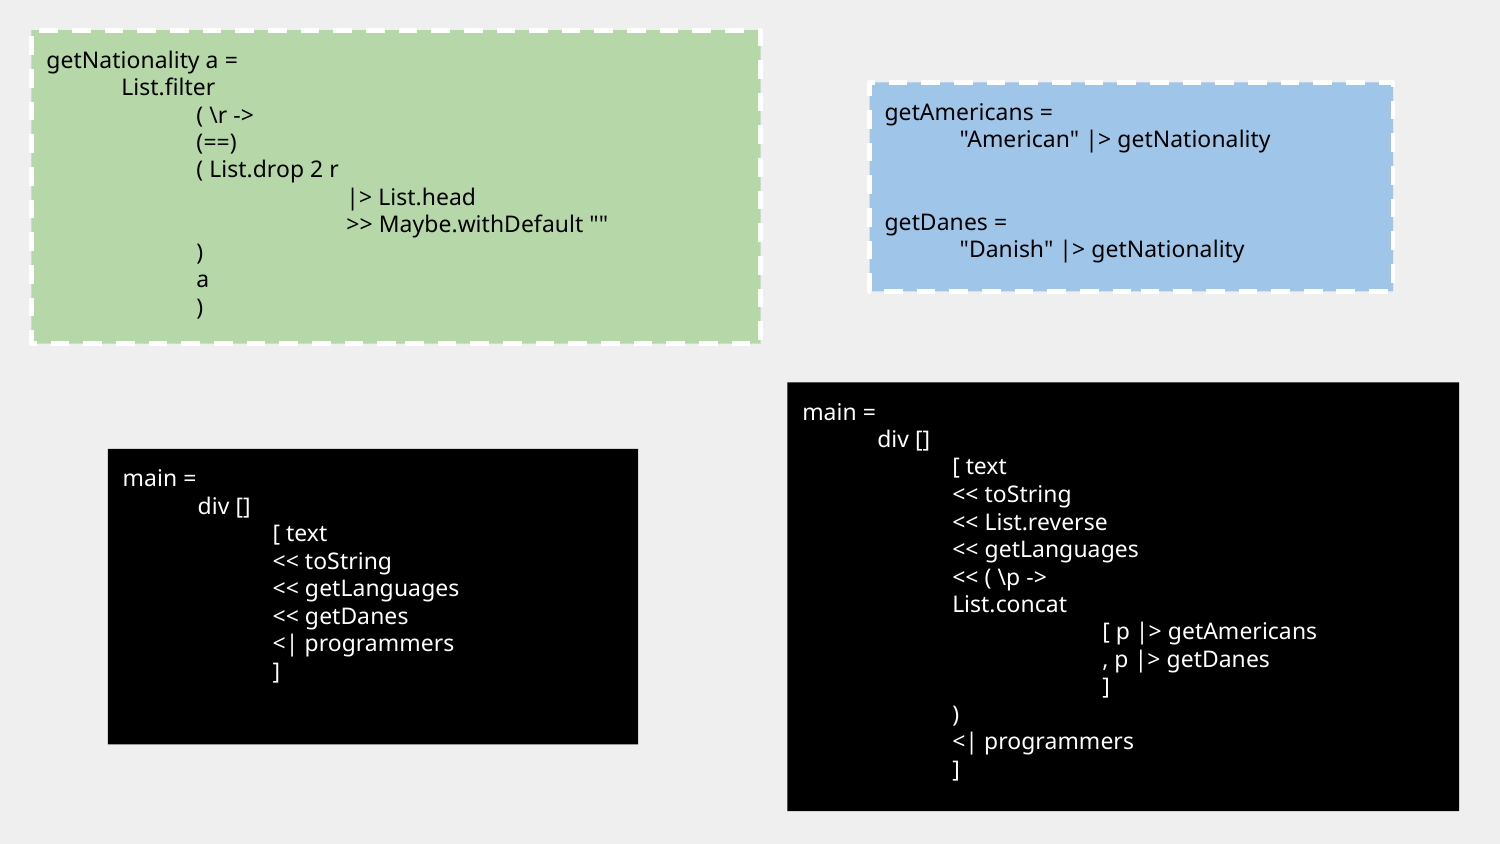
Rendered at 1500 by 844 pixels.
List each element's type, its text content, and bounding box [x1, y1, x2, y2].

text_box getNationality a = List.filter ( \r -> (==) ( List.drop 2 r |> List.head >> Maybe.withDefault "" ) a ) [31, 30, 761, 344]
text_box main = div [] [ text << toString << List.reverse << getLanguages << ( \p -> List.concat [ p |> getAmericans , p |> getDanes ] ) <| programmers ] [787, 382, 1460, 812]
text_box getAmericans = "American" |> getNationality getDanes = "Danish" |> getNationality [869, 82, 1394, 292]
text_box main = div [] [ text << toString << getLanguages << getDanes <| programmers ] [107, 448, 639, 745]
